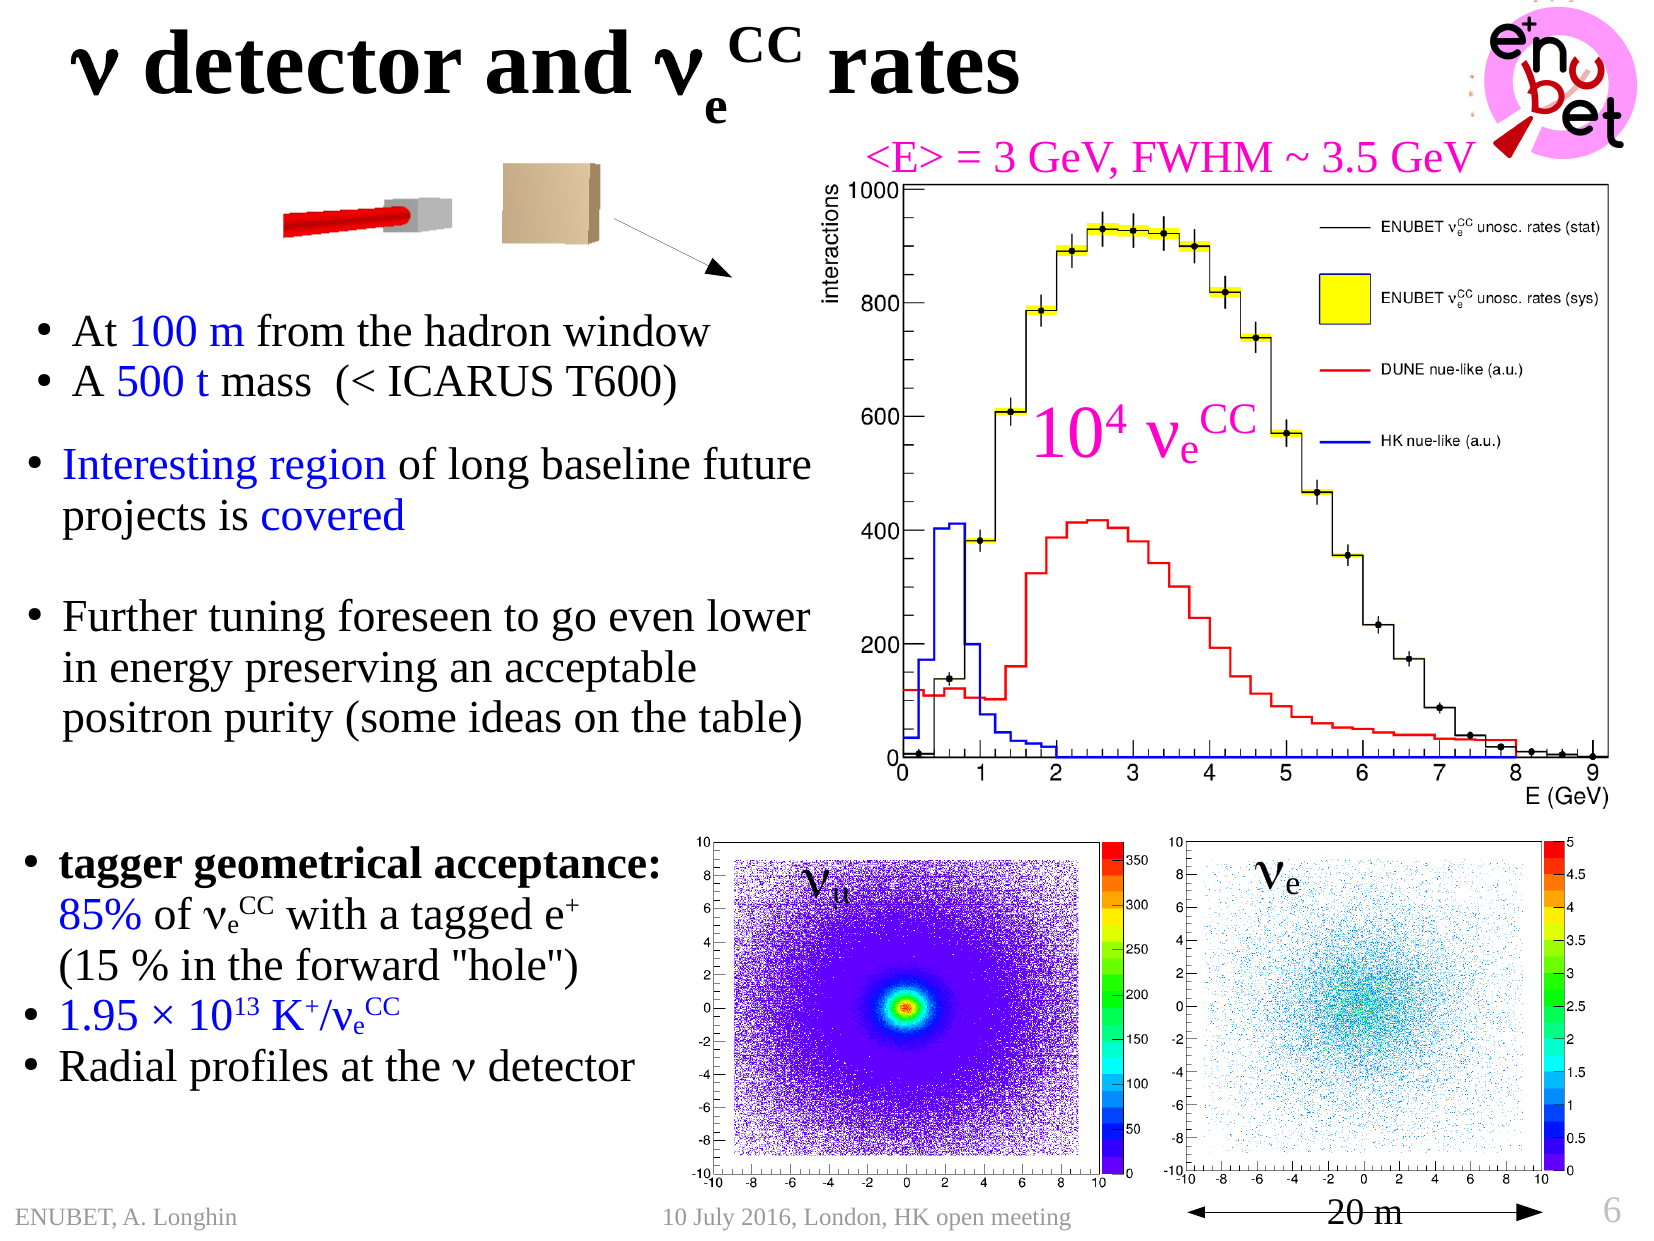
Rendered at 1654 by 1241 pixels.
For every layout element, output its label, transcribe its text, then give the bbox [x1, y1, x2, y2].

text_box Interesting region of long baseline future projects is covered Further tuning foreseen to go even lower in energy preserving an acceptable positron purity (some ideas on the table) [11, 431, 851, 753]
picture [689, 830, 1151, 1195]
text_box n detector and neCC rates [6, 4, 1111, 154]
text_box nm [839, 838, 1007, 947]
text_box <E> = 3 GeV, FWHM ~ 3.5 GeV [814, 124, 1501, 190]
text_box tagger geometrical acceptance: 85% of neCC with a tagged e+ (15 % in the forward ''hole'') 1.95 × 1013 K+/νeCC Radial profiles at the n detector [8, 830, 839, 1147]
text_box ne [1240, 830, 1460, 937]
picture [1154, 830, 1589, 1198]
text_box At 100 m from the hadron window A 500 t mass (< ICARUS T600) [21, 297, 780, 415]
picture [814, 0, 1653, 822]
picture [283, 147, 650, 290]
text_box 104 νeCC [1015, 383, 1351, 514]
